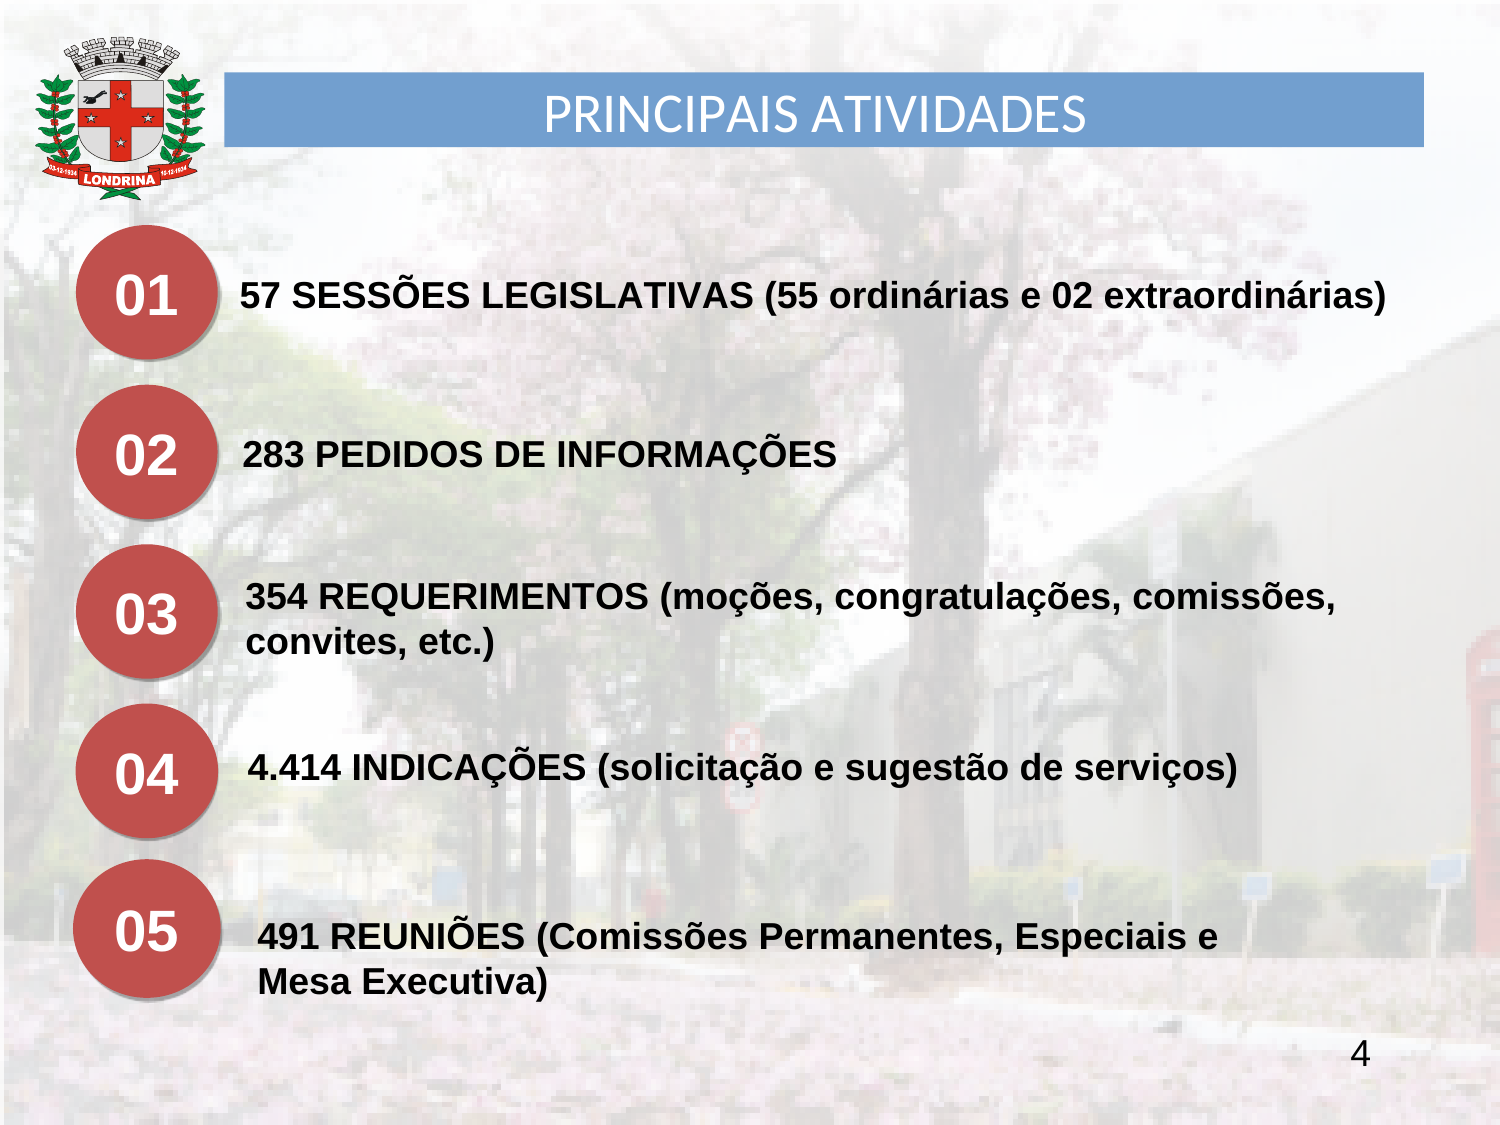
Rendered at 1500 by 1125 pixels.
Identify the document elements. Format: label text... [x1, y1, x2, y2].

text_box 491 REUNIÕES (Comissões Permanentes, Especiais e Mesa Executiva) [242, 904, 1276, 1013]
text_box 04 [75, 703, 219, 839]
text_box 02 [76, 384, 218, 520]
text_box PRINCIPAIS ATIVIDADES [224, 72, 1424, 148]
text_box 354 REQUERIMENTOS (moções, congratulações, comissões, convites, etc.) [230, 564, 1376, 680]
text_box 05 [72, 859, 221, 998]
text_box 283 PEDIDOS DE INFORMAÇÕES [227, 422, 1365, 491]
picture [35, 36, 206, 201]
text_box 03 [75, 544, 218, 679]
text_box 4.414 INDICAÇÕES (solicitação e sugestão de serviços) [232, 735, 1471, 804]
text_box 57 SESSÕES LEGISLATIVAS (55 ordinárias e 02 extraordinárias) [224, 263, 1435, 355]
text_box 01 [75, 225, 218, 360]
text_box <número> [1335, 1021, 1500, 1092]
